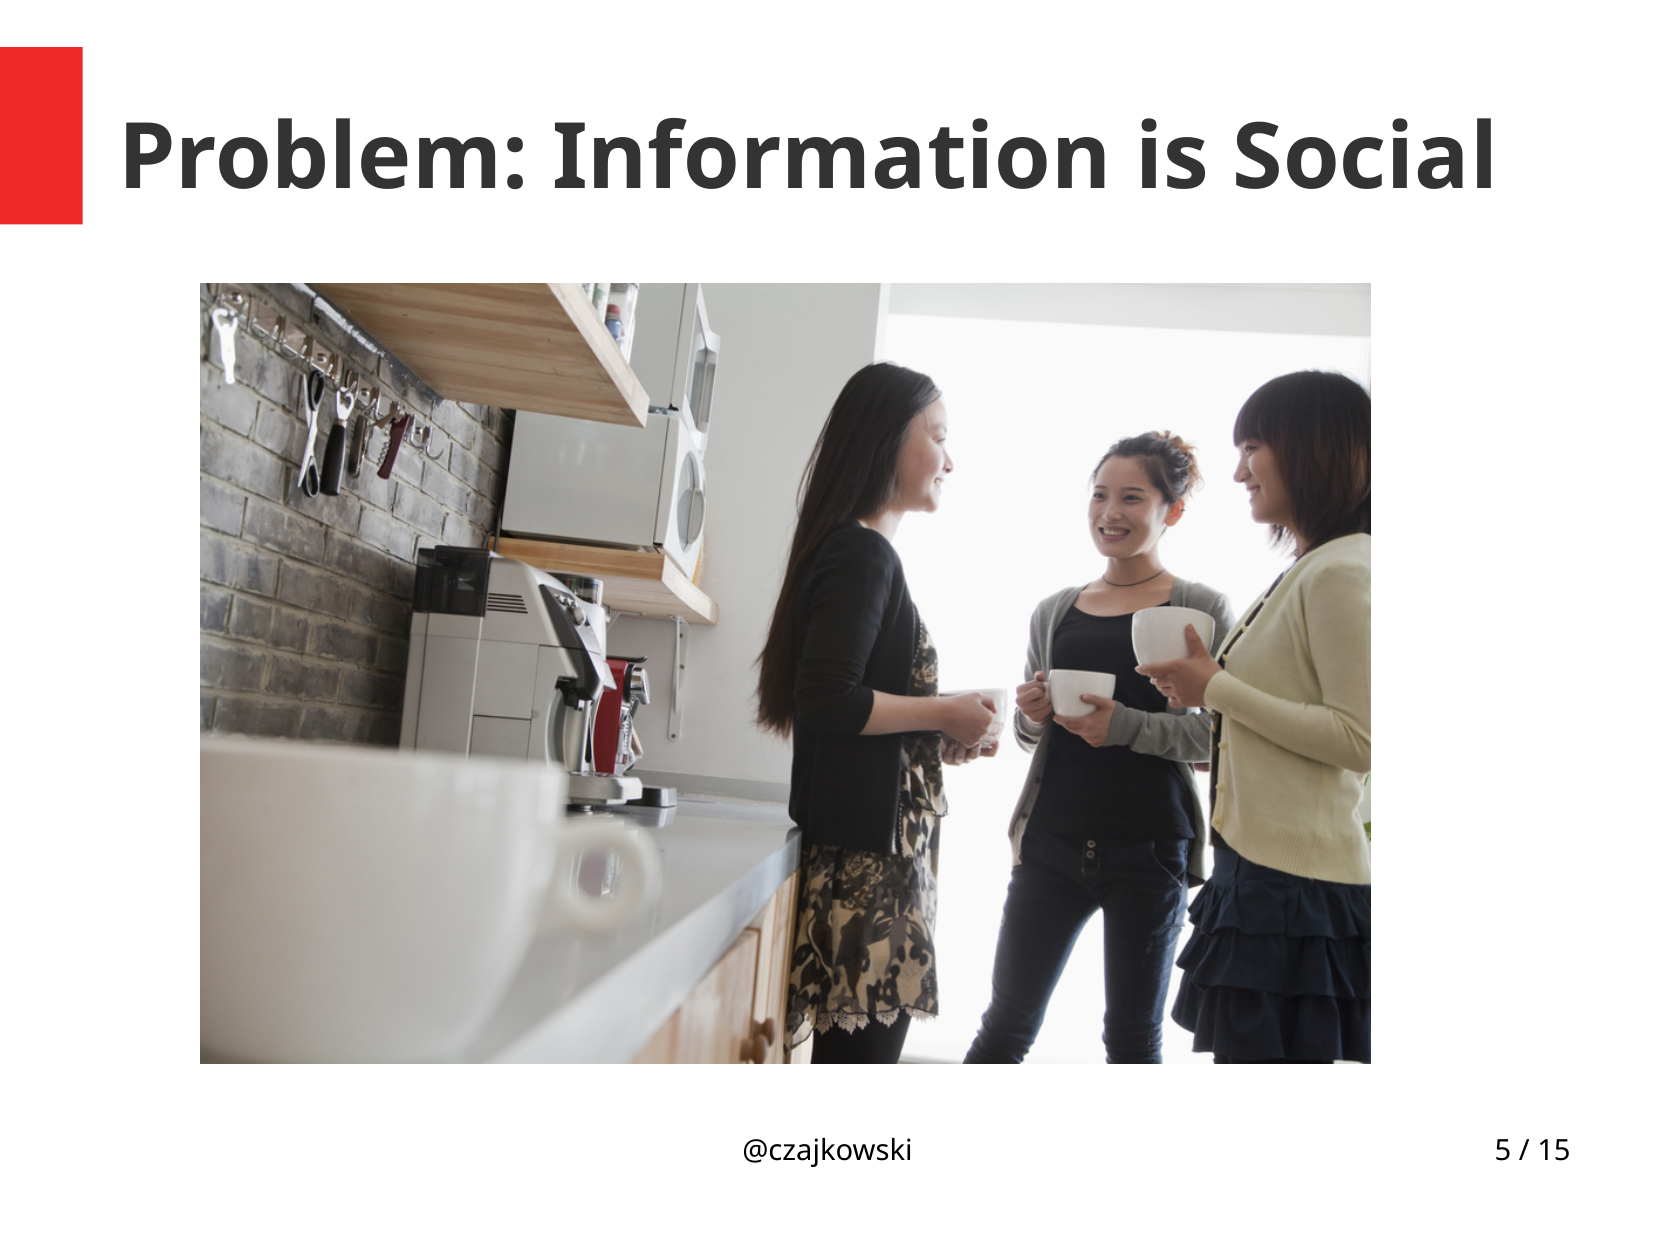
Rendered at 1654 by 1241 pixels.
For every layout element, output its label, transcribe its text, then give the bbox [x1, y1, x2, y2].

picture [200, 283, 1371, 1064]
title Problem: Information is Social [118, 45, 1571, 260]
